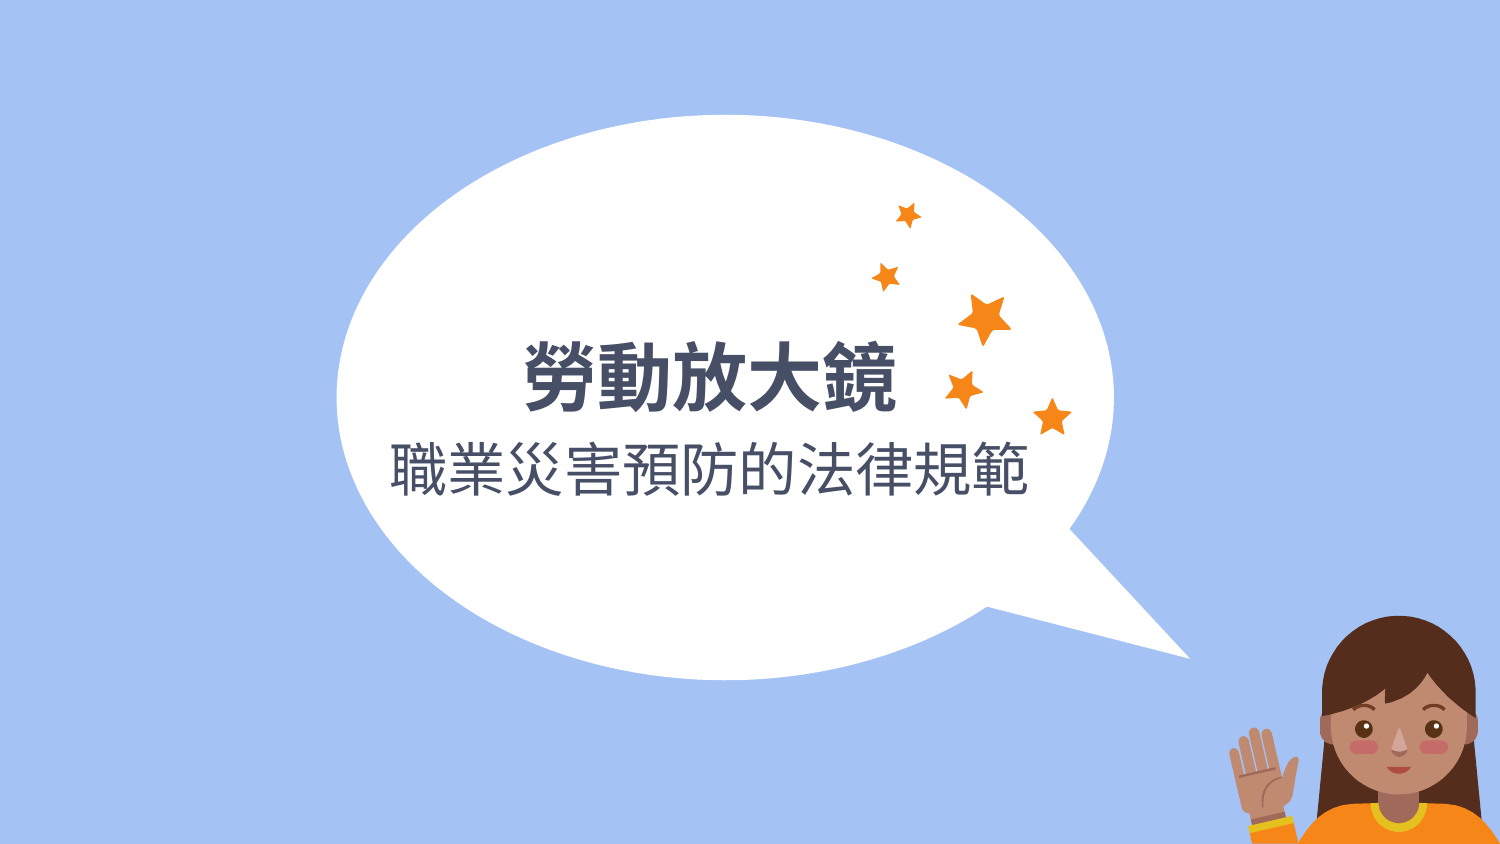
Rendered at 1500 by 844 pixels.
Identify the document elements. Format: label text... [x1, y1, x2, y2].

text_box [353, 114, 1191, 681]
text_box [945, 371, 983, 409]
subtitle 勞動放大鏡 職業災害預防的法律規範 [312, 315, 1069, 576]
text_box [1229, 615, 1500, 844]
